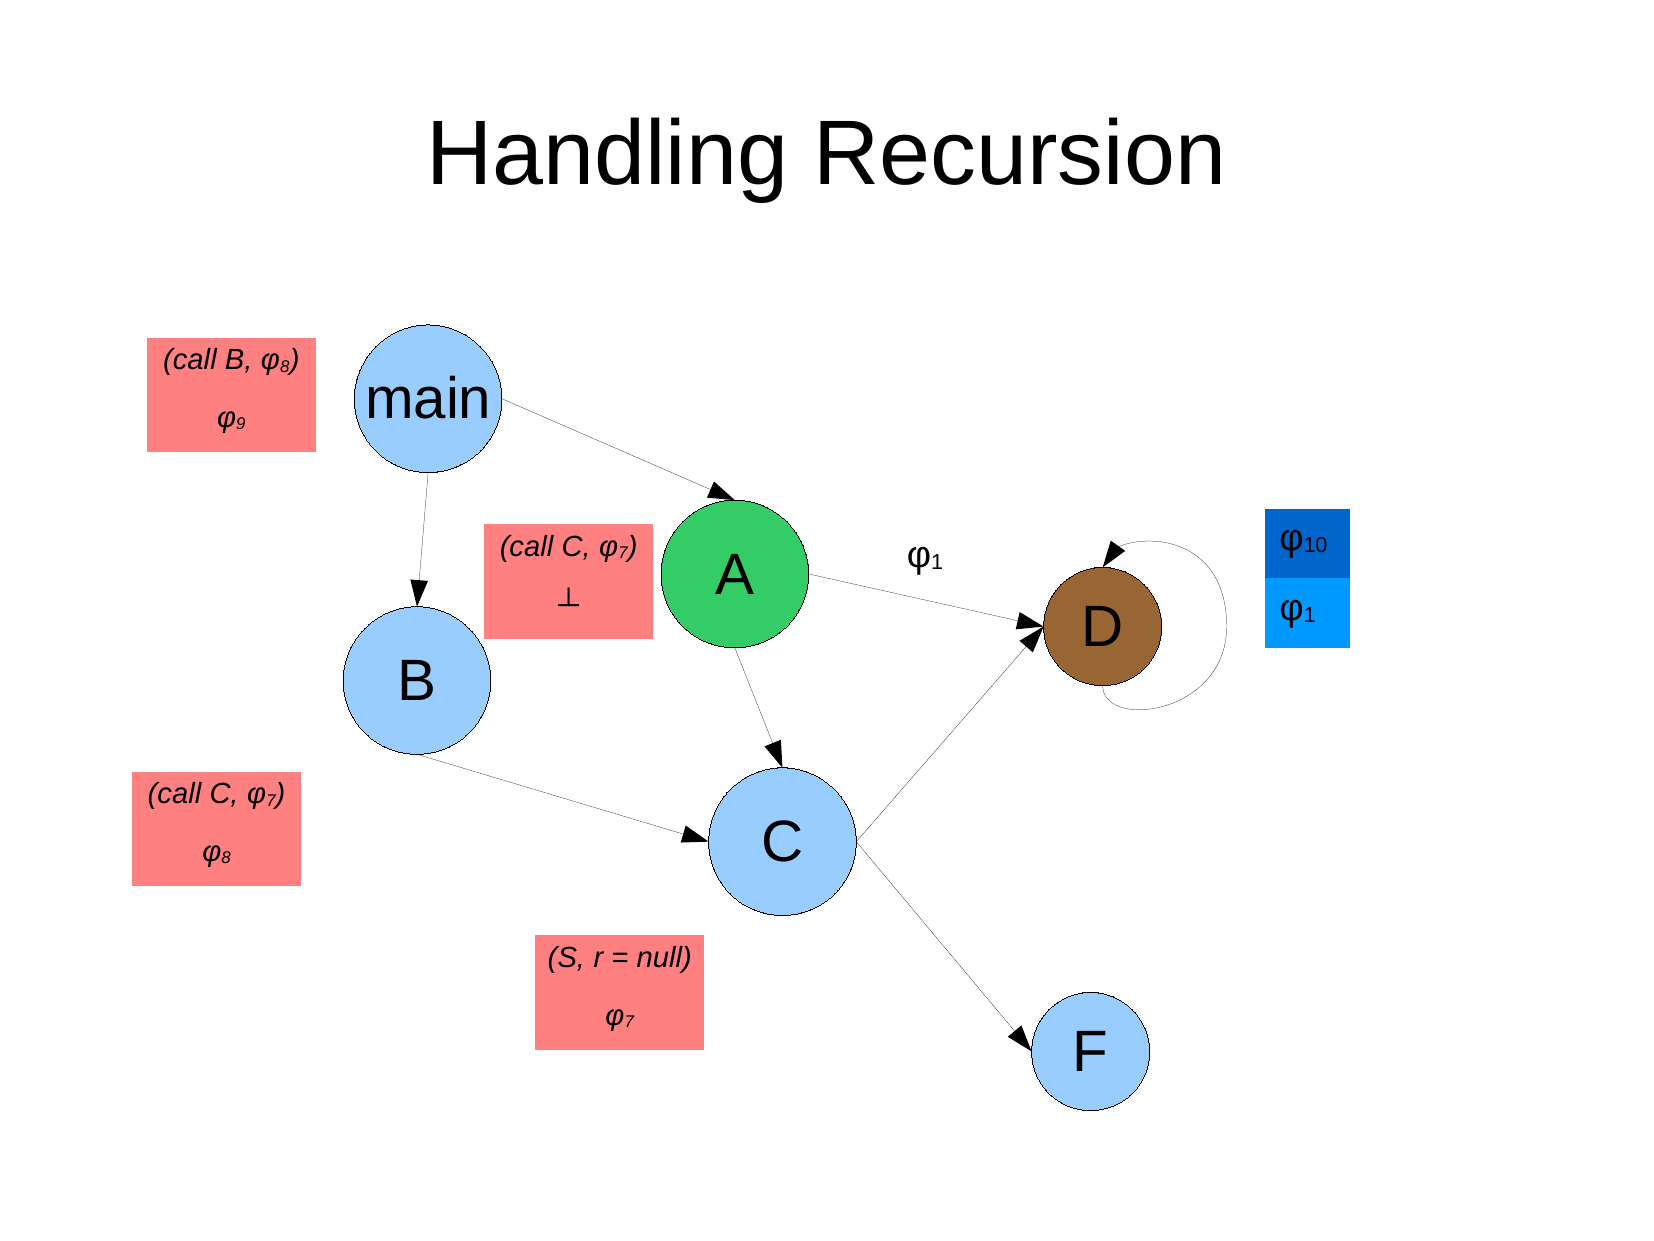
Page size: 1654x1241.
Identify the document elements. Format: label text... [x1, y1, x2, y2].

text_box φ1 [892, 525, 958, 595]
text_box F [1031, 992, 1150, 1111]
text_box C [708, 767, 857, 916]
title Handling Recursion [82, 49, 1571, 257]
text_box A [661, 500, 809, 648]
table_cell φ7 [535, 993, 704, 1050]
table_header (S, r = null) [535, 935, 704, 993]
text_box main [354, 324, 502, 473]
table_header φ10 [1265, 509, 1350, 578]
table_header (call B, φ8) [147, 338, 316, 395]
table_cell φ8 [132, 829, 301, 886]
table_header (call C, φ7) [484, 524, 653, 582]
text_box D [1043, 567, 1162, 686]
table_header (call C, φ7) [132, 772, 301, 829]
table_cell ┴ [484, 582, 653, 639]
table_cell φ9 [147, 395, 316, 452]
table_cell φ1 [1265, 578, 1350, 648]
text_box B [343, 606, 491, 755]
